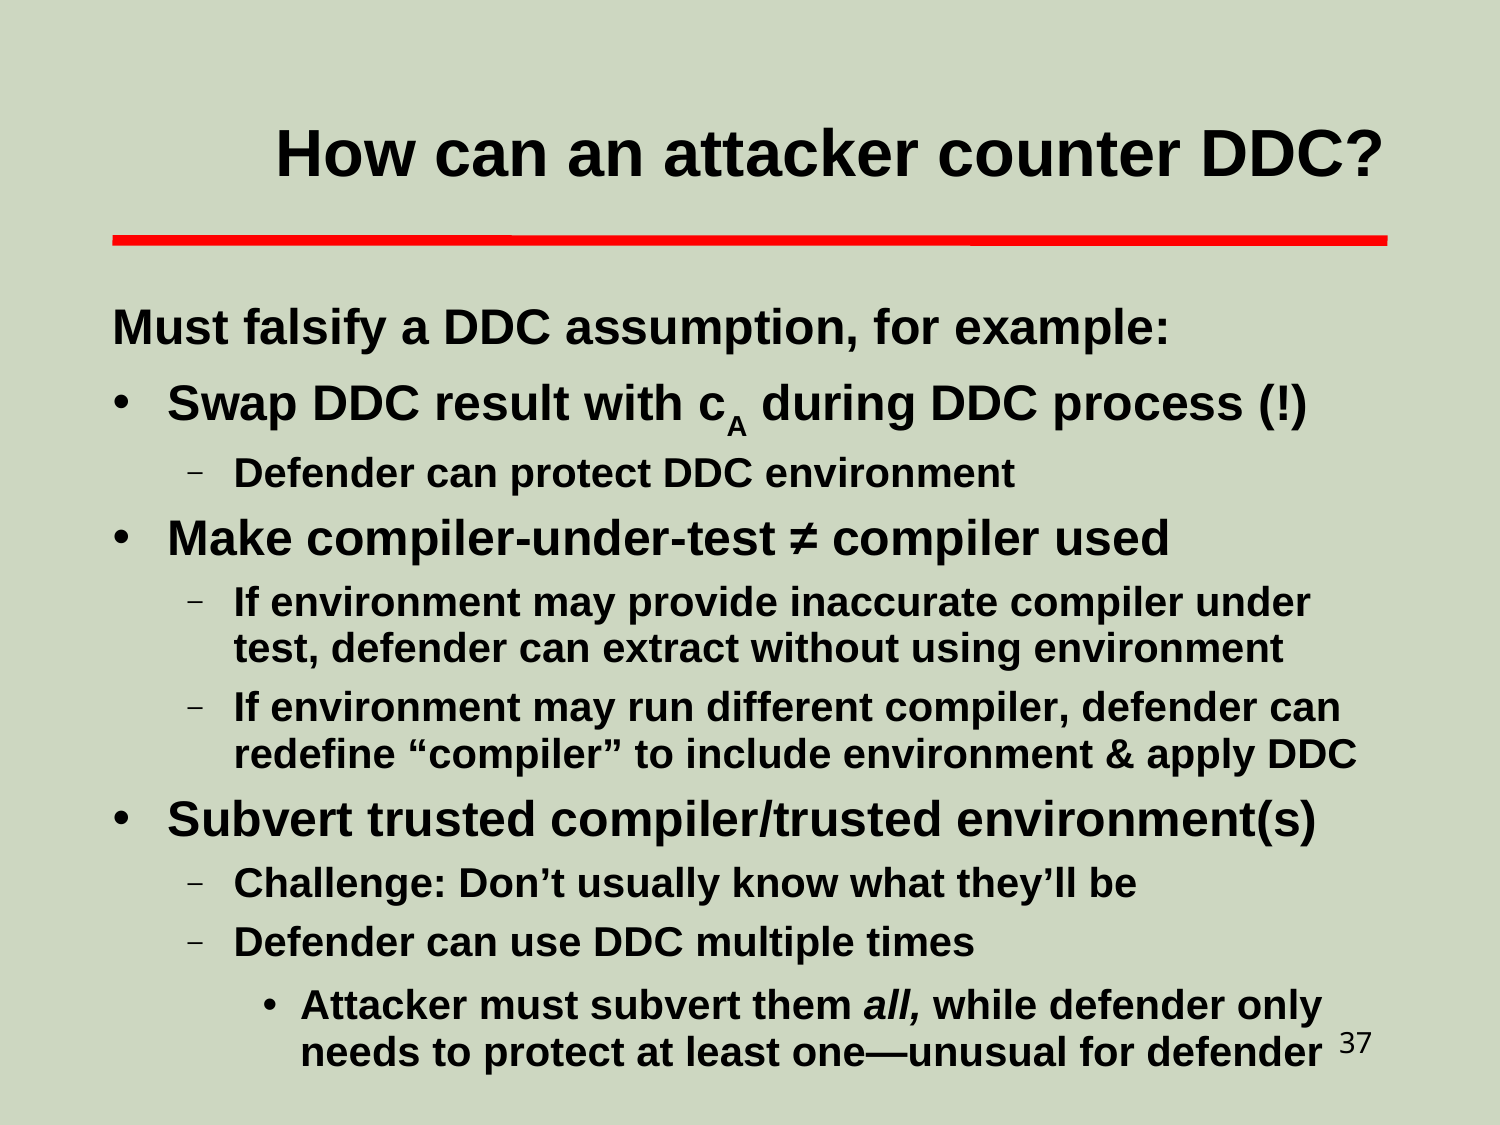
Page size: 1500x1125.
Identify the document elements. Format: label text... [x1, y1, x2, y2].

title How can an attacker counter DDC? [124, 93, 1387, 216]
list Must falsify a DDC assumption, for example: Swap DDC result with cA during DDC process (!) Defender can protect DDC environment Make compiler-under-test ≠ compiler used If environment may provide inaccurate compiler under test, defender can extract without using environment If environment may run different compiler, defender can redefine “compiler” to include environment & apply DDC Subvert trusted compiler/trusted environment(s) Challenge: Don’t usually know what they’ll be Defender can use DDC multiple times Attacker must subvert them all, while defender only needs to protect at least one—unusual for defender [112, 299, 1387, 1099]
